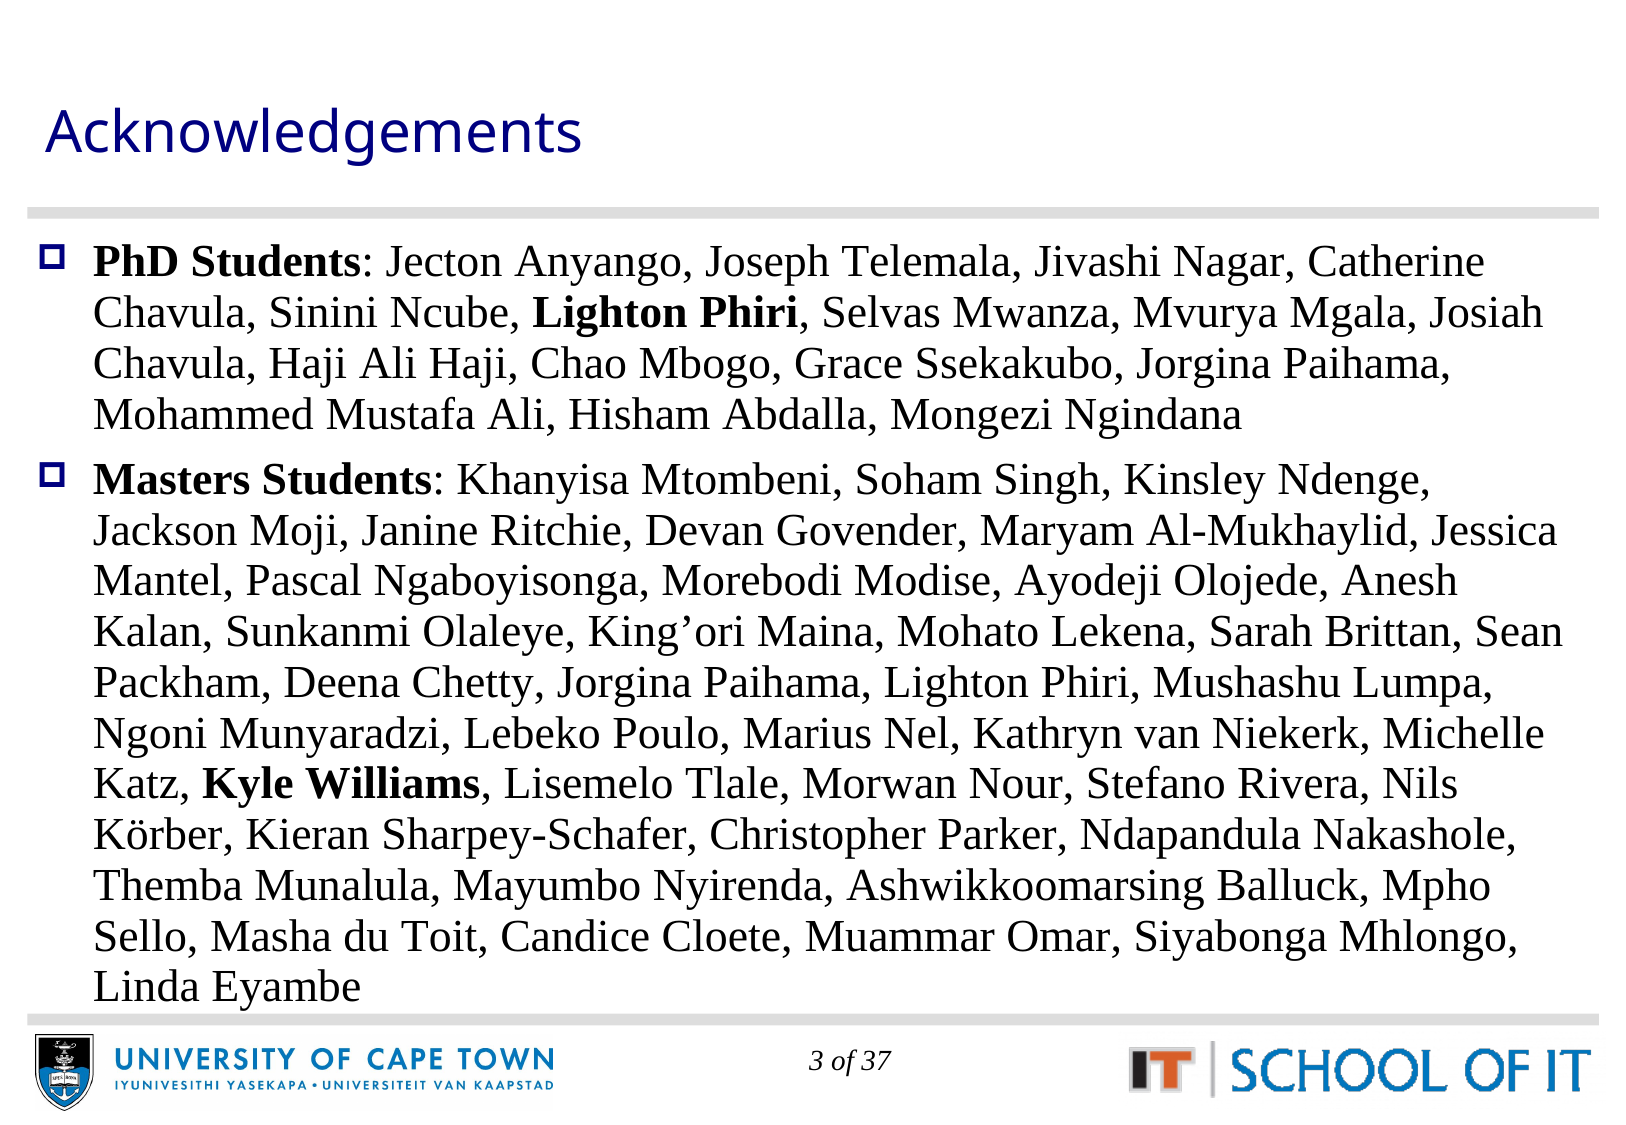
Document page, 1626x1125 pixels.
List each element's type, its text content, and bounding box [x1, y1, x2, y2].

picture [35, 1034, 553, 1111]
list PhD Students: Jecton Anyango, Joseph Telemala, Jivashi Nagar, Catherine Chavula, Sinini Ncube, Lighton Phiri, Selvas Mwanza, Mvurya Mgala, Josiah Chavula, Haji Ali Haji, Chao Mbogo, Grace Ssekakubo, Jorgina Paihama, Mohammed Mustafa Ali, Hisham Abdalla, Mongezi Ngindana Masters Students: Khanyisa Mtombeni, Soham Singh, Kinsley Ndenge, Jackson Moji, Janine Ritchie, Devan Govender, Maryam Al-Mukhaylid, Jessica Mantel, Pascal Ngaboyisonga, Morebodi Modise, Ayodeji Olojede, Anesh Kalan, Sunkanmi Olaleye, King’ori Maina, Mohato Lekena, Sarah Brittan, Sean Packham, Deena Chetty, Jorgina Paihama, Lighton Phiri, Mushashu Lumpa, Ngoni Munyaradzi, Lebeko Poulo, Marius Nel, Kathryn van Niekerk, Michelle Katz, Kyle Williams, Lisemelo Tlale, Morwan Nour, Stefano Rivera, Nils Körber, Kieran Sharpey-Schafer, Christopher Parker, Ndapandula Nakashole, Themba Munalula, Mayumbo Nyirenda, Ashwikkoomarsing Balluck, Mpho Sello, Masha du Toit, Candice Cloete, Muammar Omar, Siyabonga Mhlongo, Linda Eyambe [36, 236, 1579, 1012]
title Acknowledgements [45, 66, 1583, 194]
picture [1118, 1030, 1606, 1109]
